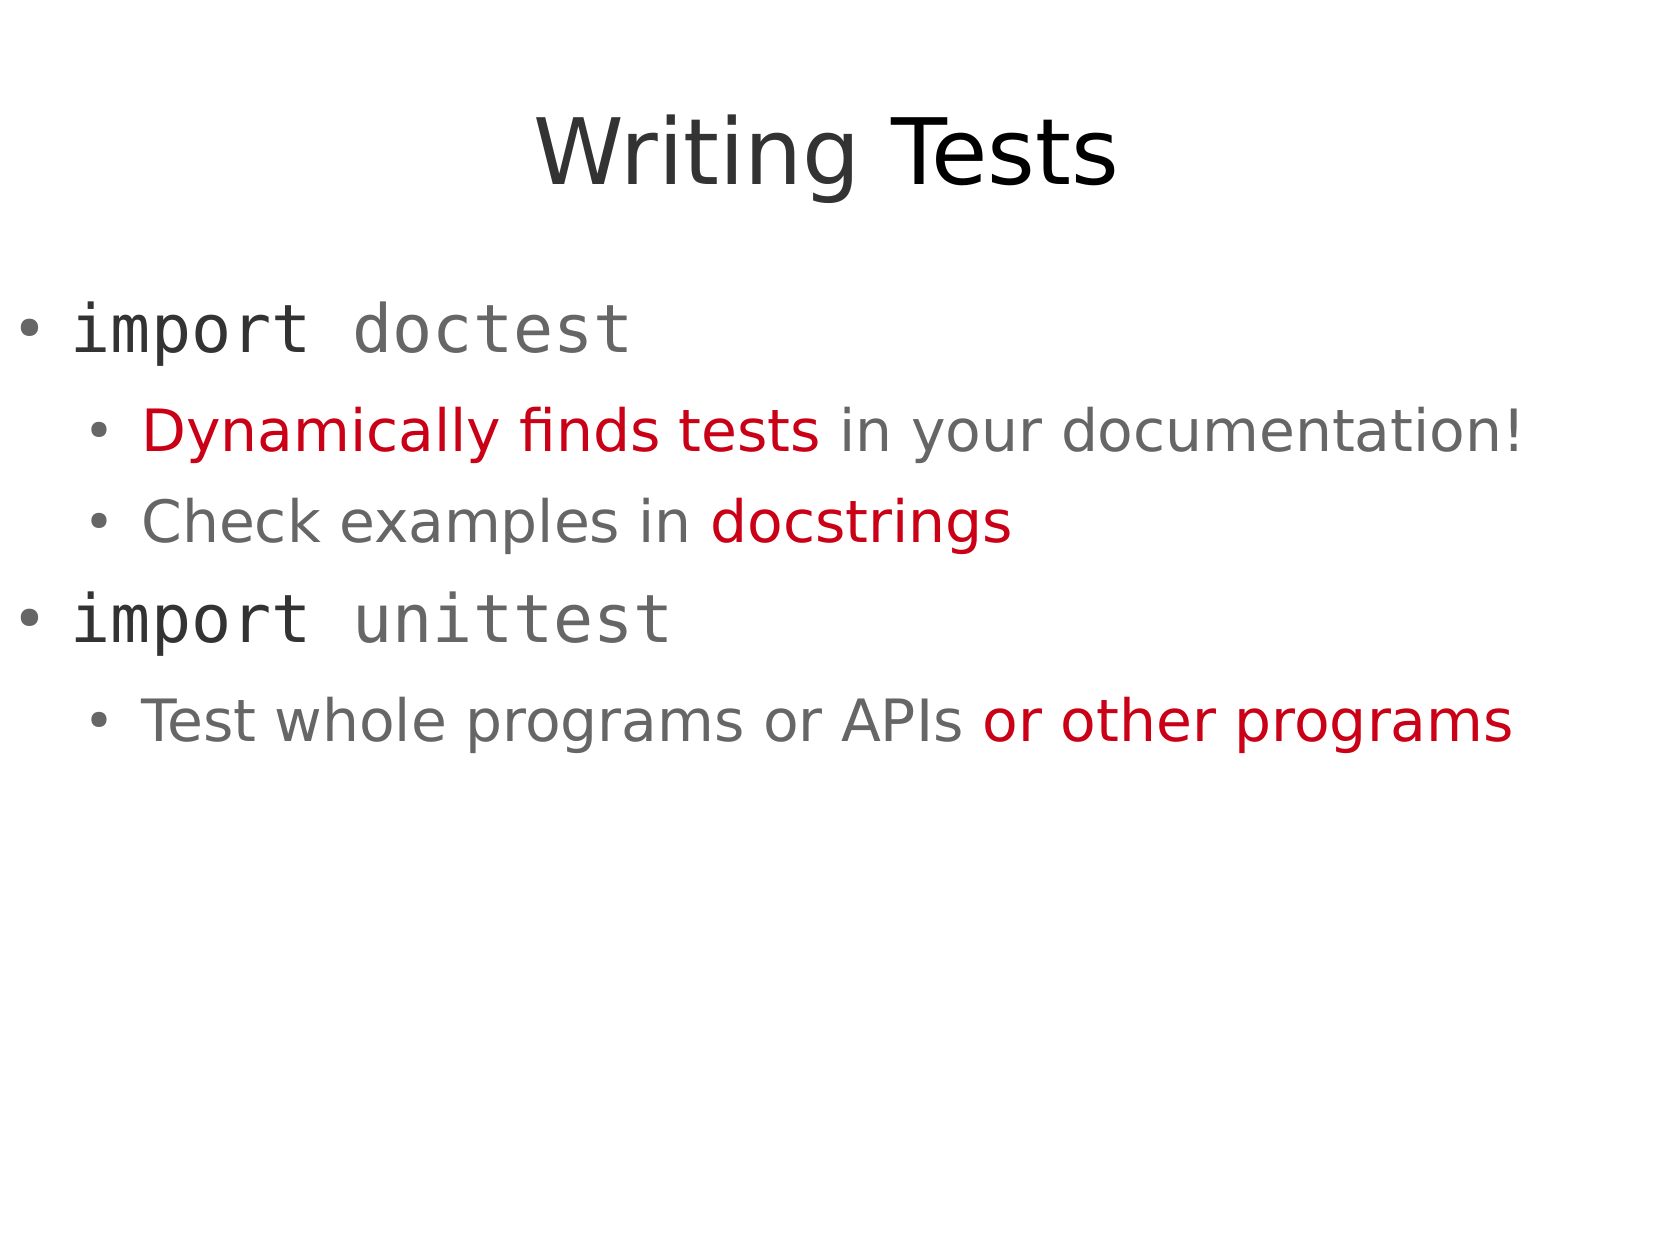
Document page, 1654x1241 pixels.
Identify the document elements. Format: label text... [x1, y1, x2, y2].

title Writing Tests [82, 56, 1571, 250]
list import doctest Dynamically finds tests in your documentation! Check examples in docstrings import unittest Test whole programs or APIs or other programs [0, 290, 1613, 1109]
